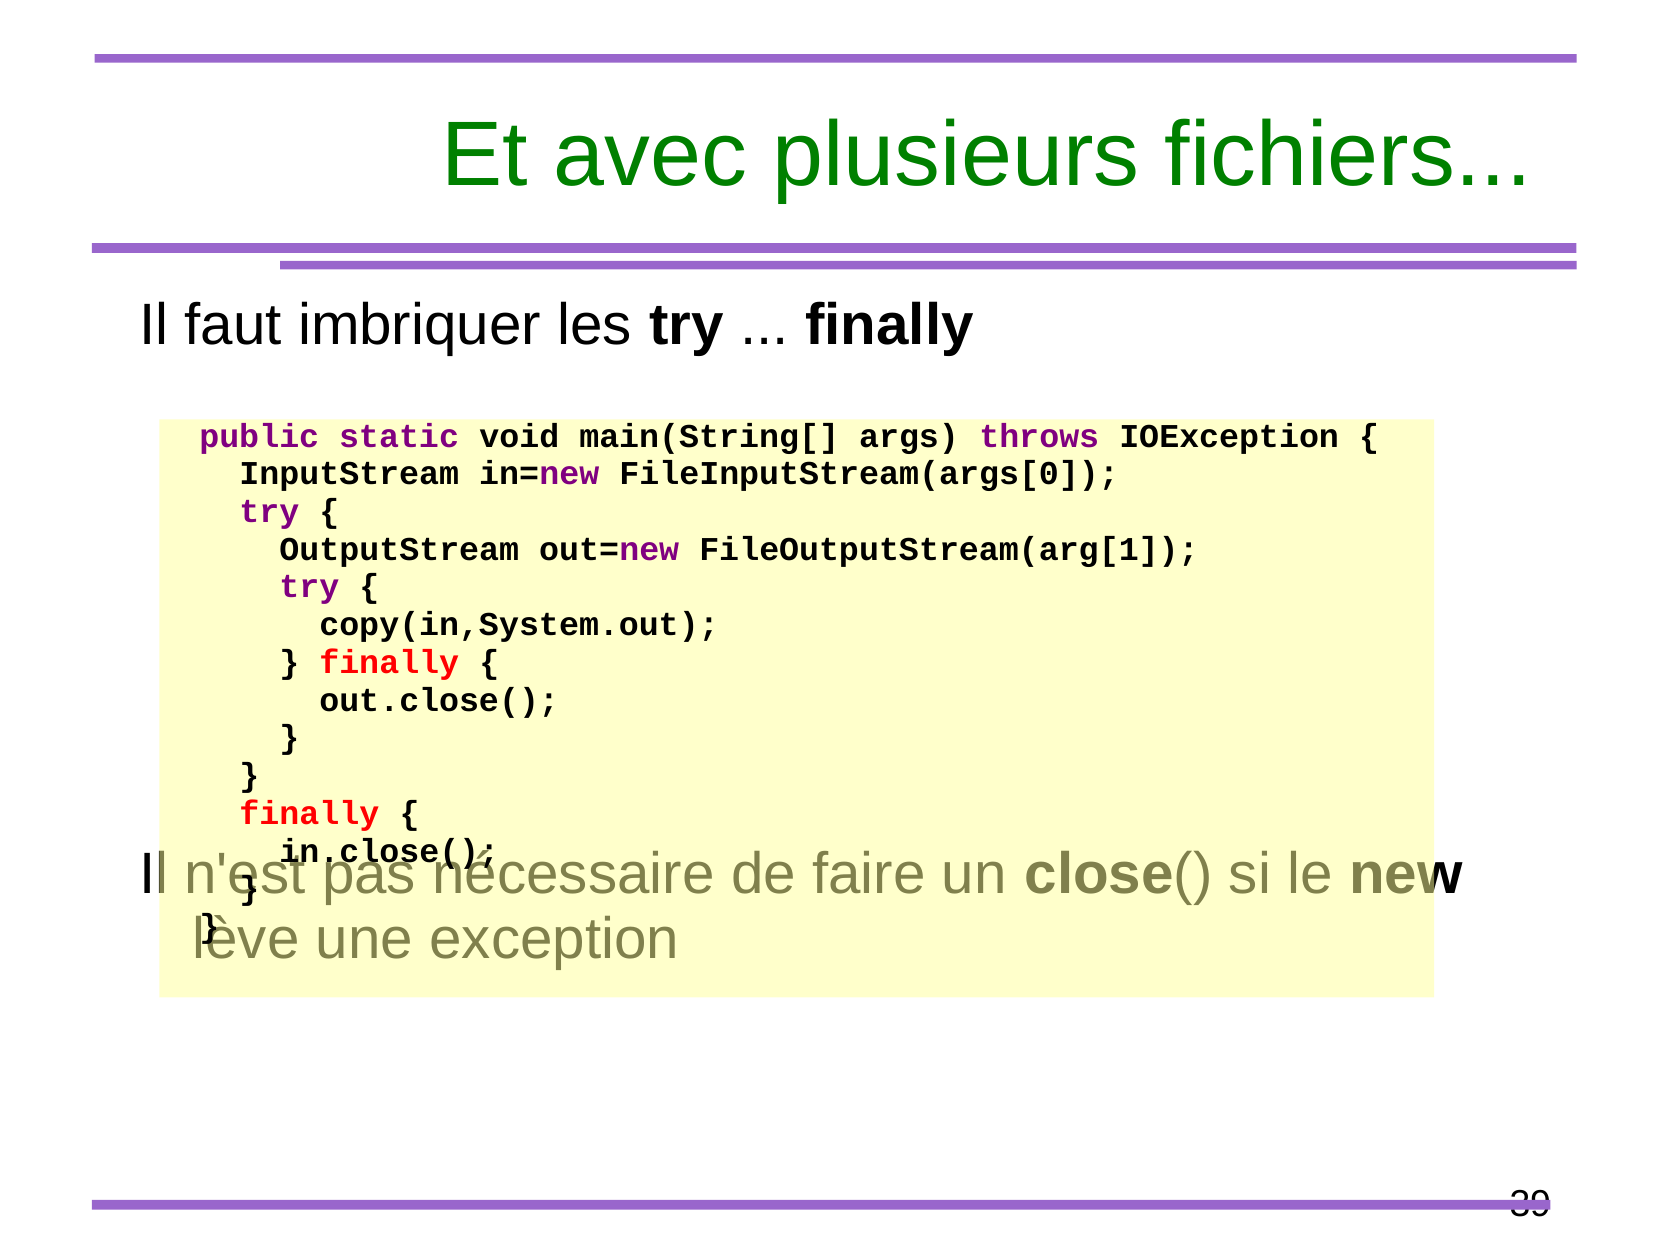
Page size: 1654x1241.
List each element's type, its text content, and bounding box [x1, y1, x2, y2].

list Il faut imbriquer les try ... finally Il n'est pas nécessaire de faire un close() si le new lève une exception [121, 291, 1534, 1200]
text_box public static void main(String[] args) throws IOException { InputStream in=new FileInputStream(args[0]); try { OutputStream out=new FileOutputStream(arg[1]); try { copy(in,System.out); } finally { out.close(); } } finally { in.close(); } } [159, 419, 1435, 998]
title Et avec plusieurs fichiers... [121, 49, 1534, 257]
